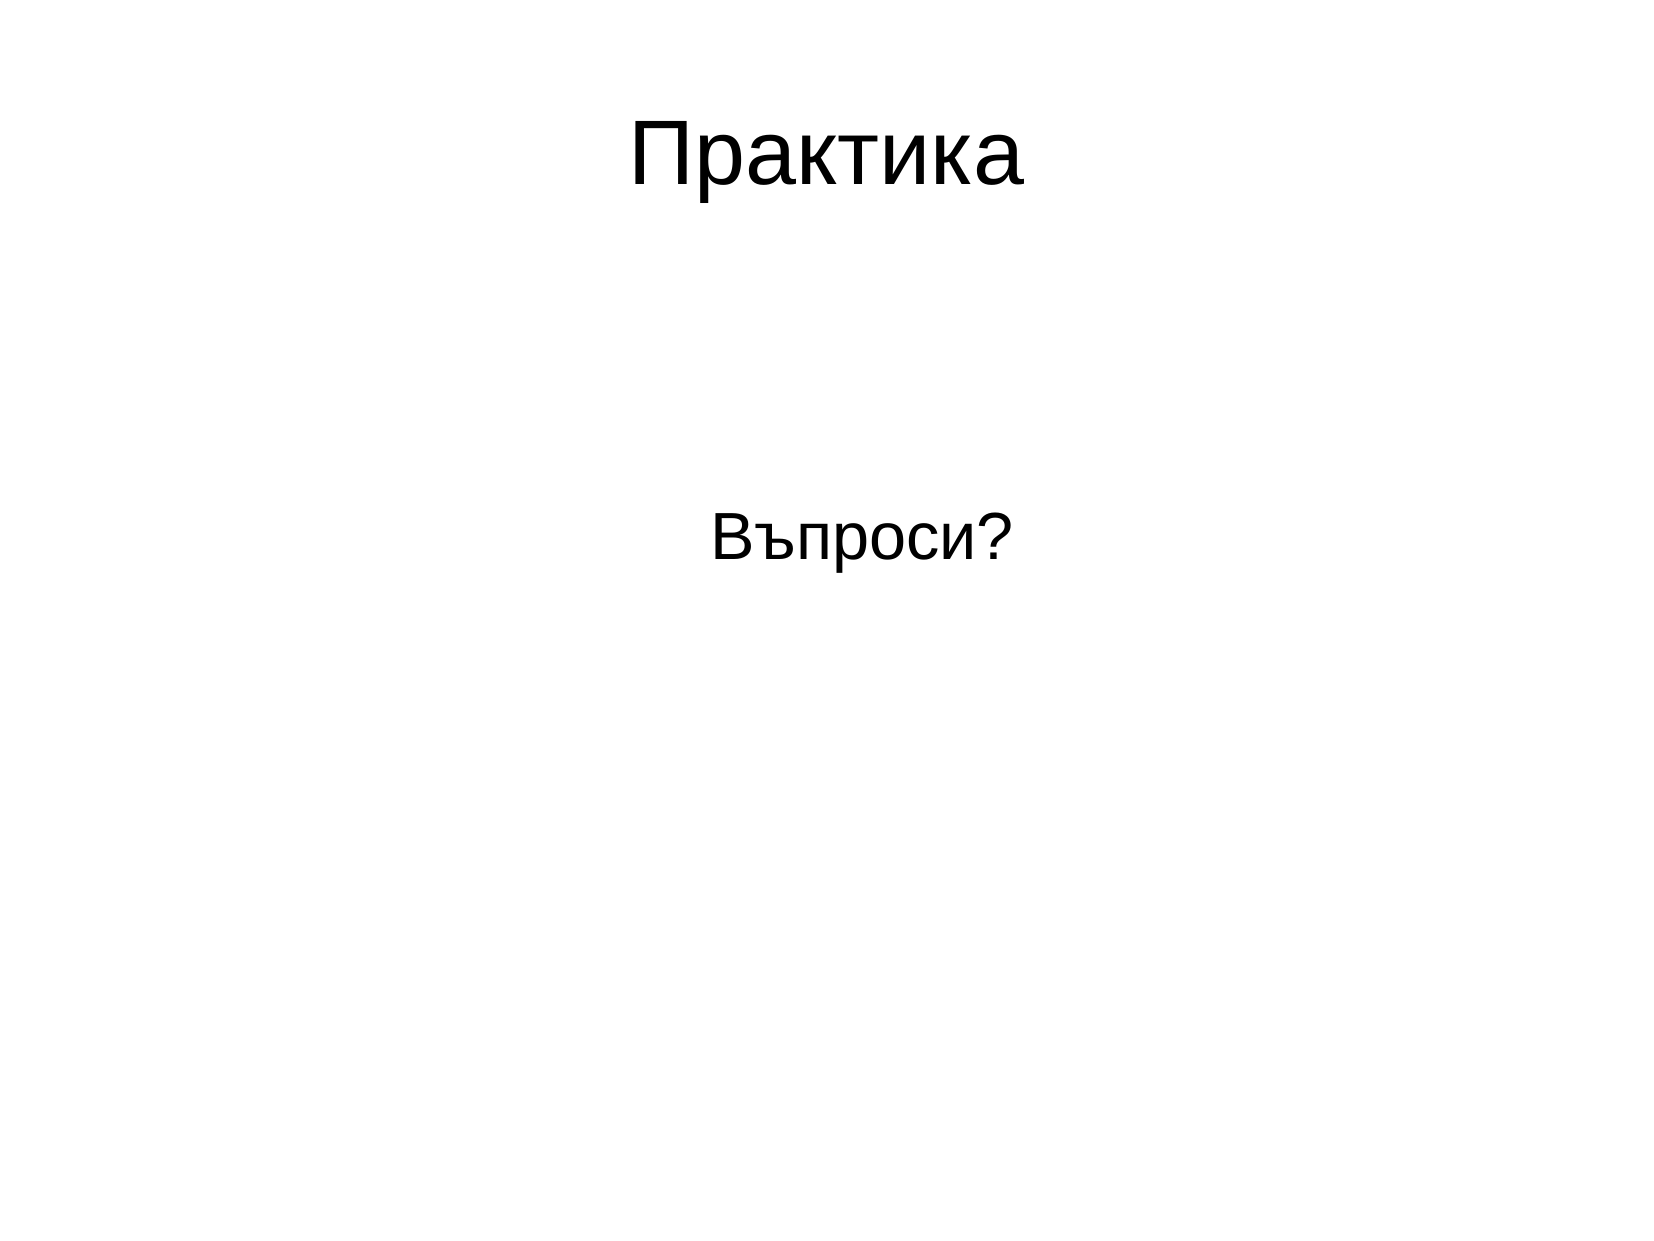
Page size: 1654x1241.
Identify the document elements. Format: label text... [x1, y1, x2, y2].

title Практика [82, 49, 1571, 257]
list Въпроси? [82, 290, 1571, 1010]
